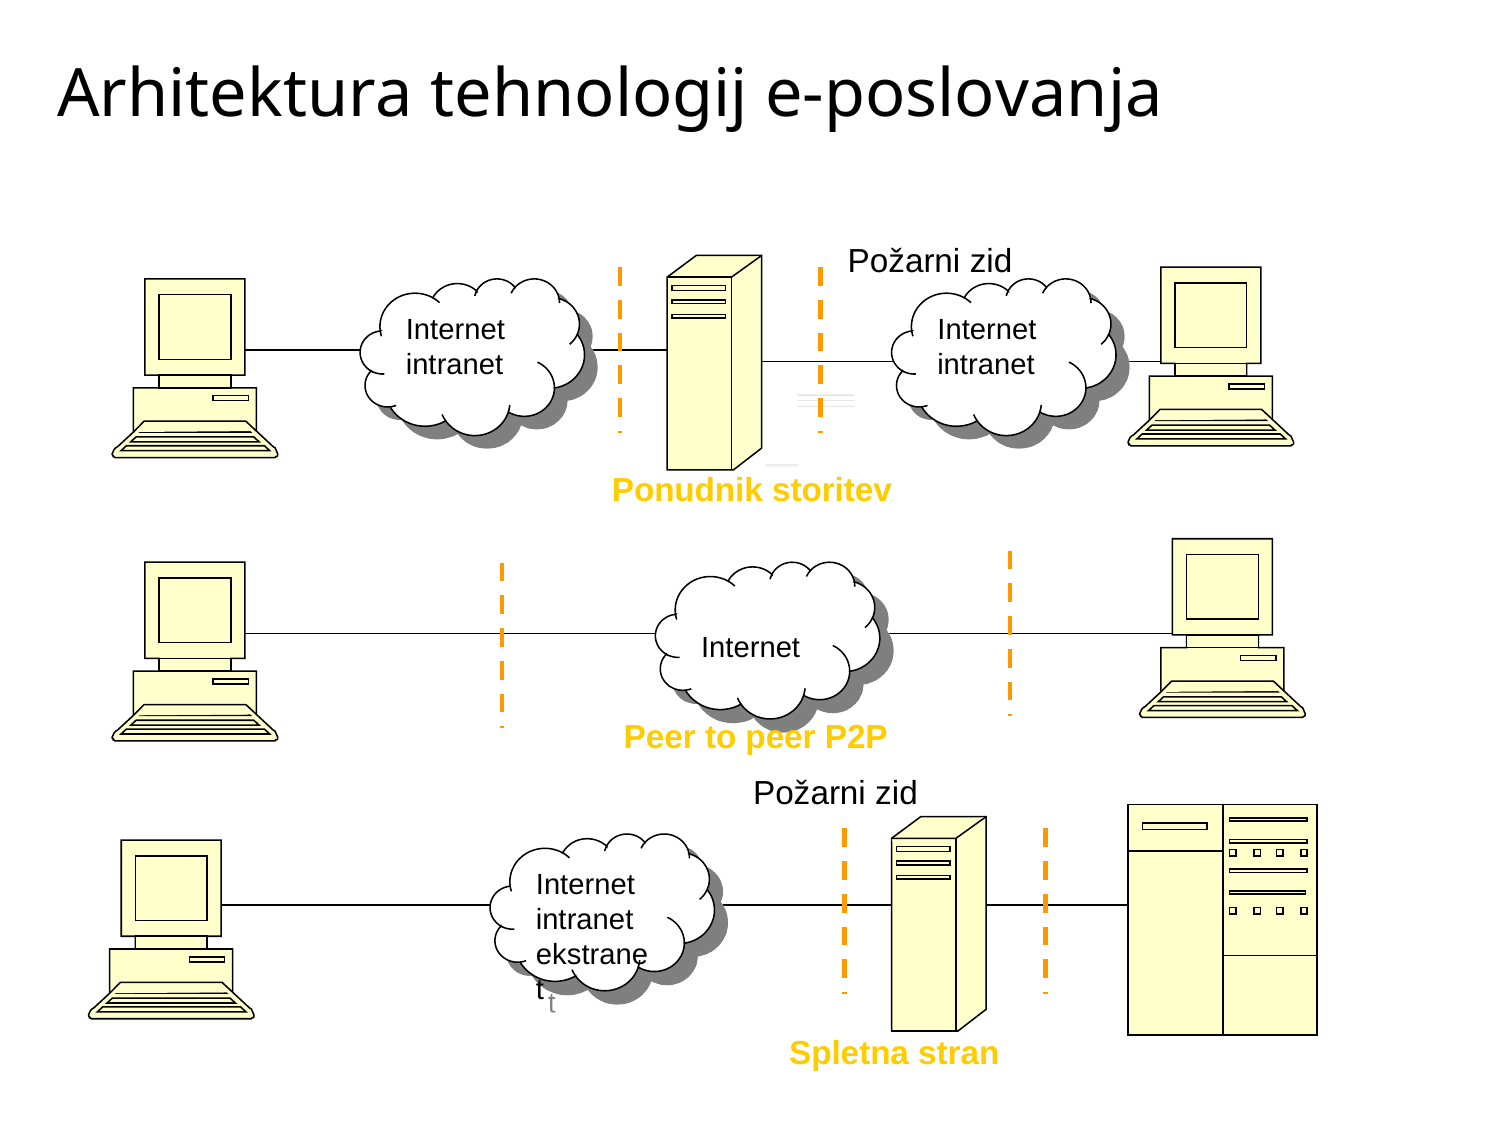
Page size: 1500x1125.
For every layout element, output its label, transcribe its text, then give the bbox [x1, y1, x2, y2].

text_box [112, 278, 278, 458]
text_box Ponudnik storitev [597, 460, 908, 516]
text_box Požarni zid [738, 763, 934, 819]
title Arhitektura tehnologij e-poslovanja [42, 37, 1466, 138]
text_box [88, 840, 254, 1019]
text_box [1128, 267, 1294, 446]
text_box Peer to peer P2P [608, 708, 904, 764]
text_box Požarni zid [832, 231, 1028, 288]
text_box [667, 255, 762, 460]
text_box Internet intranet [891, 278, 1117, 436]
text_box Internet intranet ekstranet [490, 834, 715, 991]
text_box [891, 816, 987, 1031]
text_box [1139, 538, 1306, 718]
text_box [112, 562, 278, 741]
text_box Spletna stran [774, 1023, 1015, 1079]
text_box Internet intranet [360, 278, 585, 436]
text_box Internet [655, 562, 880, 708]
text_box [1127, 804, 1317, 1035]
